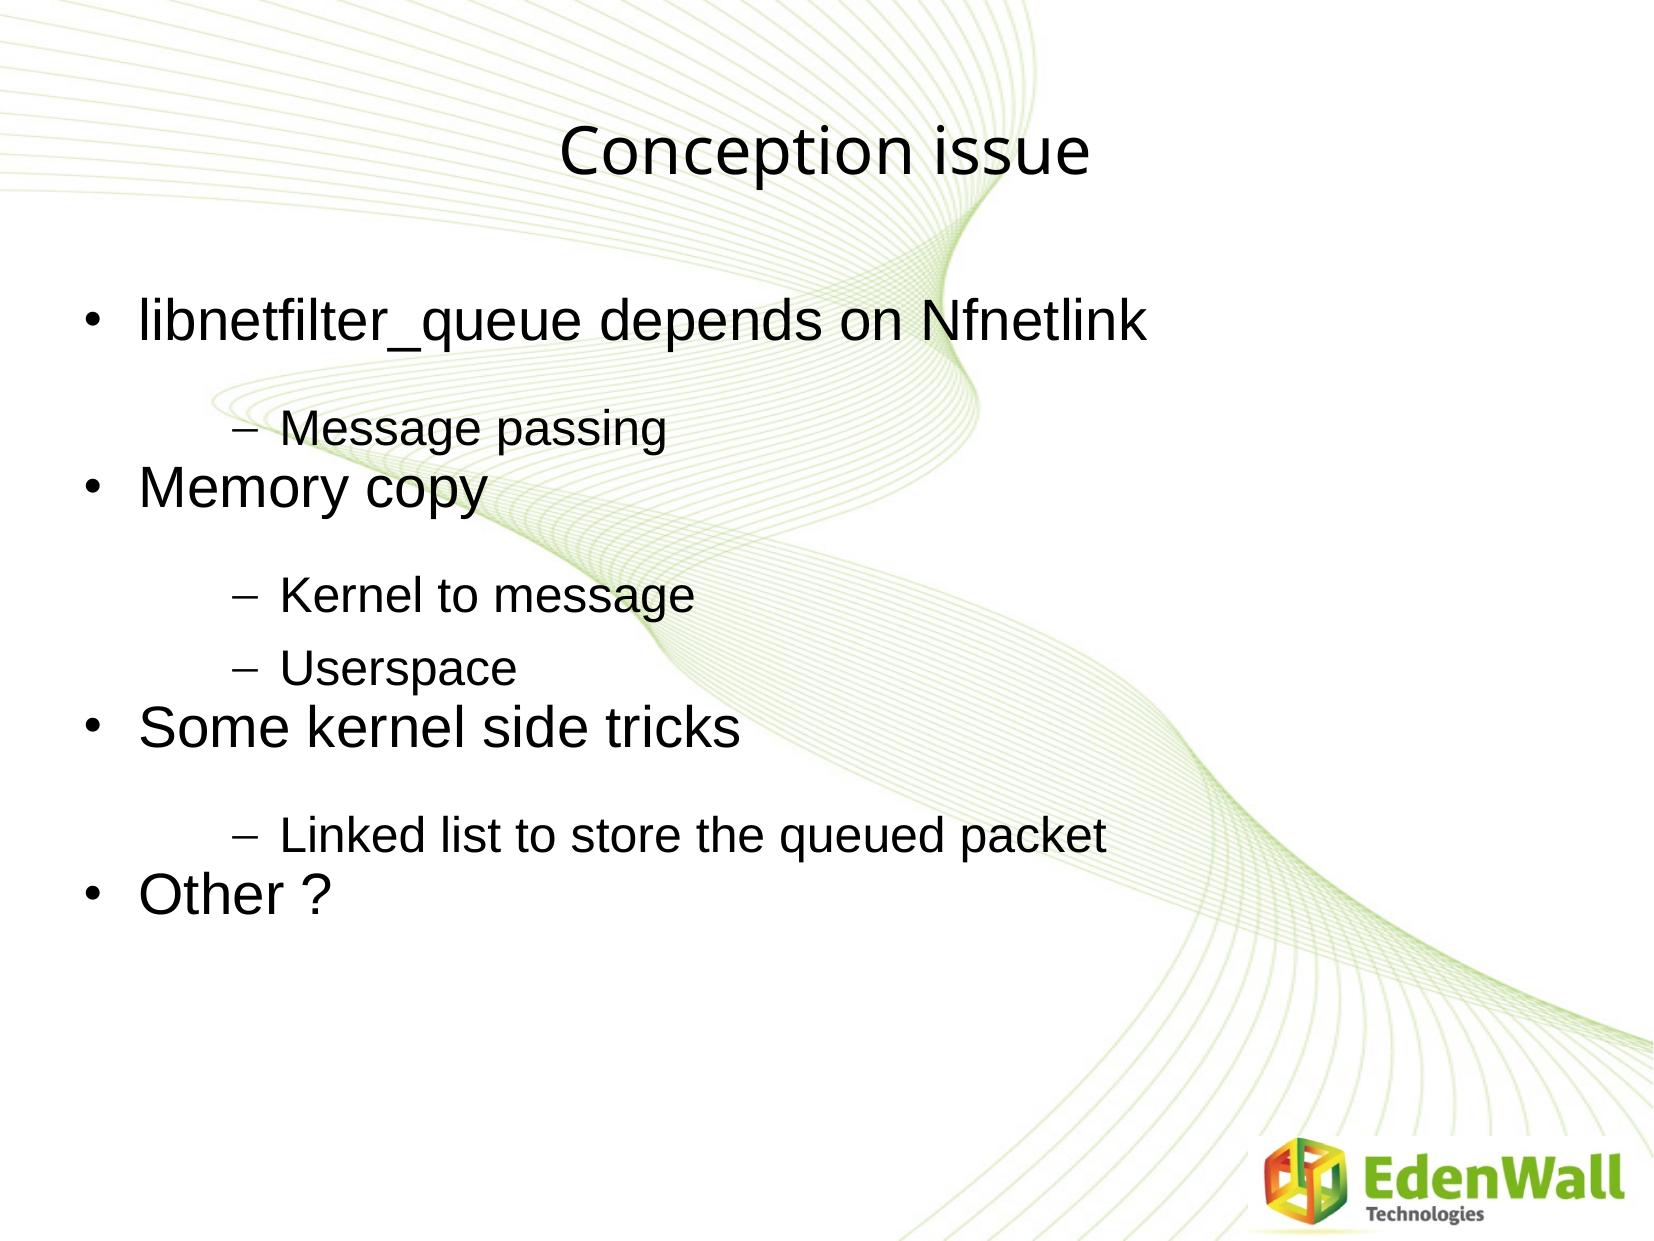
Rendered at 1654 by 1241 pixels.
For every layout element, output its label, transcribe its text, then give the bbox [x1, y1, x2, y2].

picture [0, 0, 1654, 1241]
list libnetfilter_queue depends on Nfnetlink Message passing Memory copy Kernel to message Userspace Some kernel side tricks Linked list to store the queued packet Other ? [82, 284, 1570, 1103]
title Conception issue [82, 49, 1570, 256]
